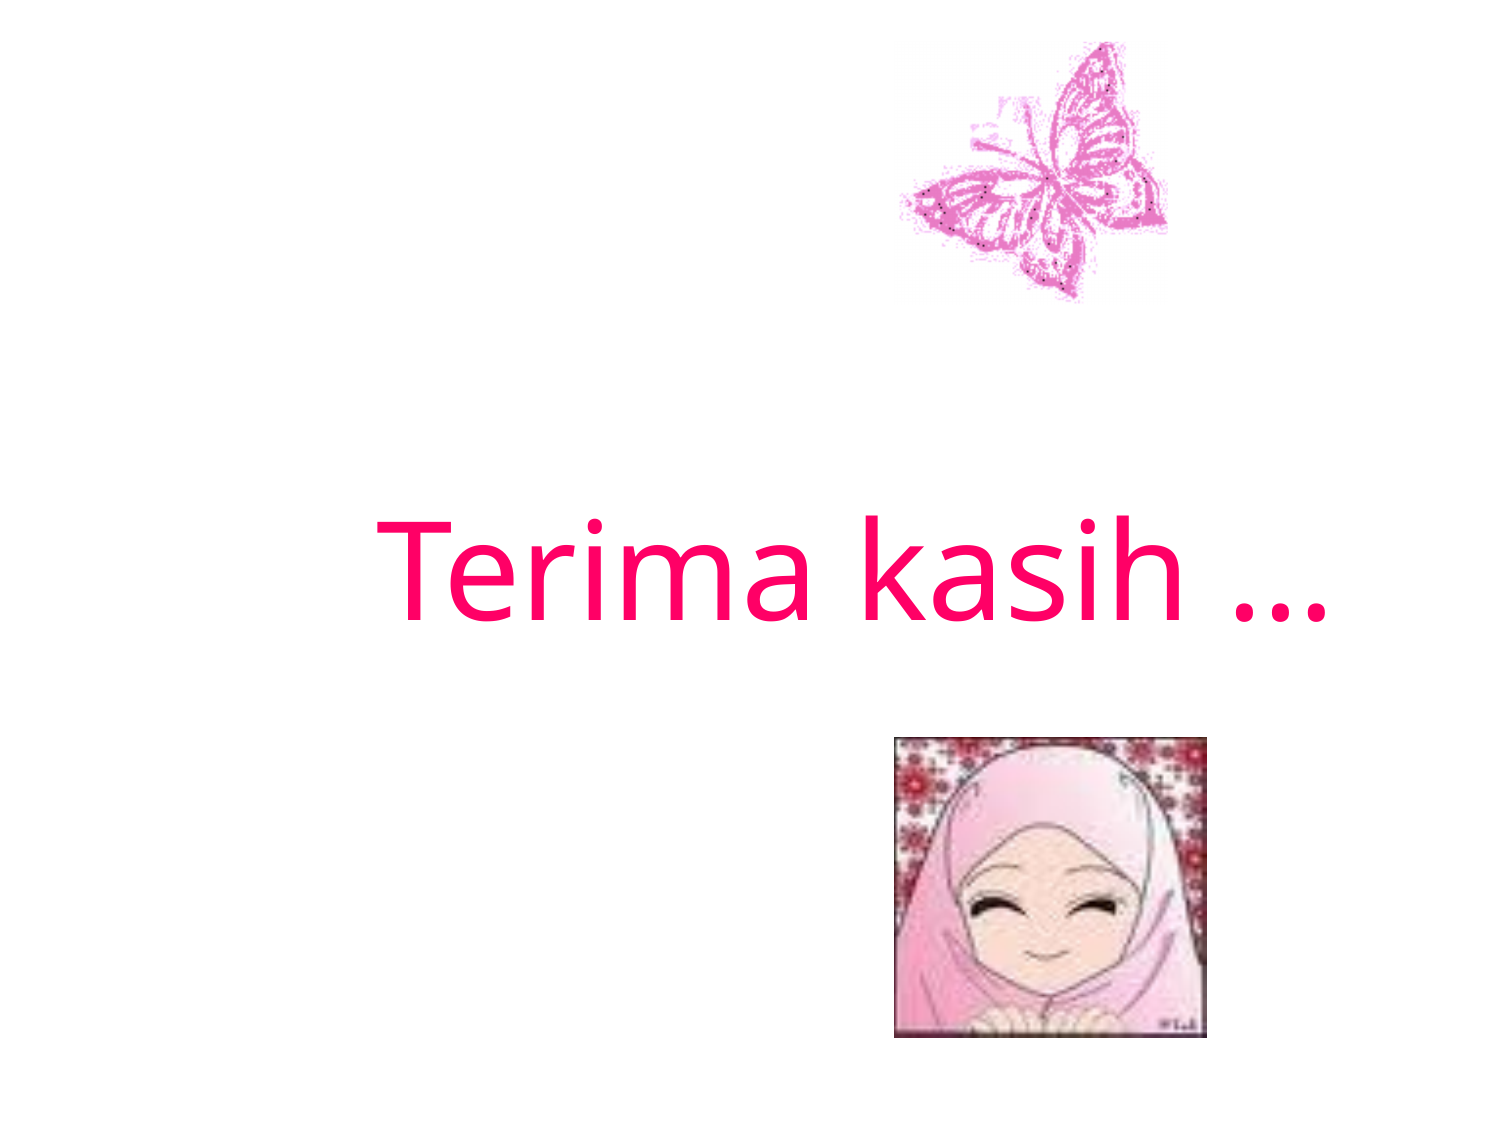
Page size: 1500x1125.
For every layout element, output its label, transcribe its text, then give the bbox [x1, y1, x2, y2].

picture [894, 737, 1207, 1038]
picture [894, 42, 1168, 305]
list Terima kasih … [287, 474, 1425, 1005]
